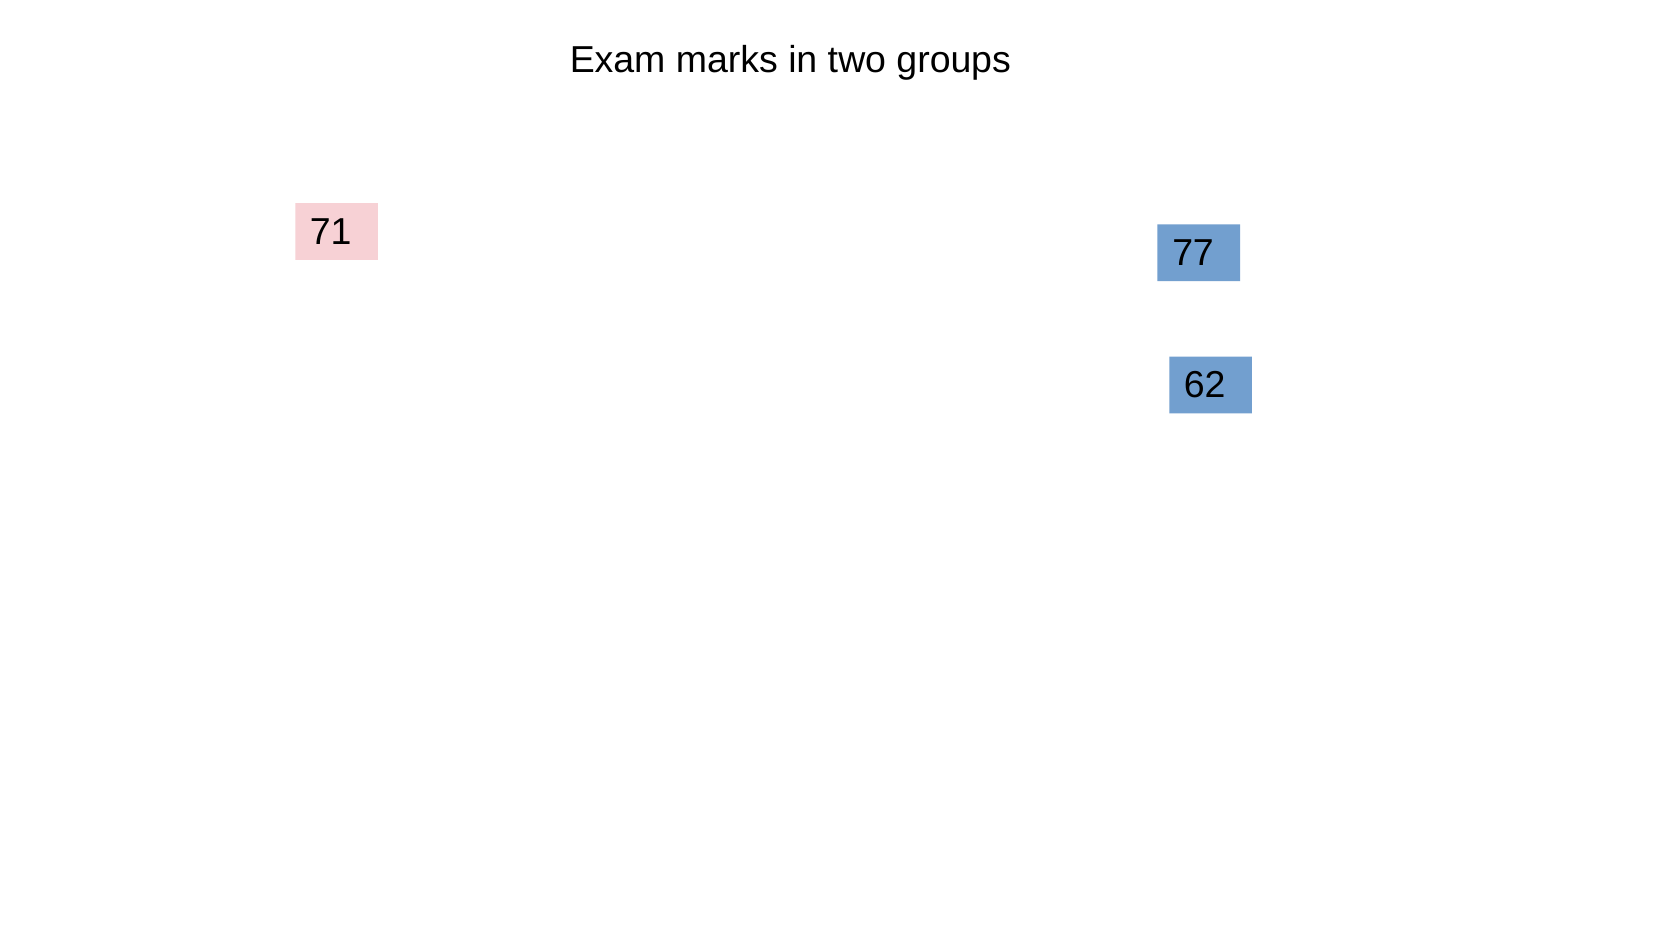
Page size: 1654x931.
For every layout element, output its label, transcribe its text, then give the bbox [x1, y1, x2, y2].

text_box 71 [295, 203, 378, 260]
text_box Exam marks in two groups [555, 31, 1087, 88]
text_box 77 [1157, 224, 1241, 282]
text_box 62 [1169, 356, 1252, 414]
